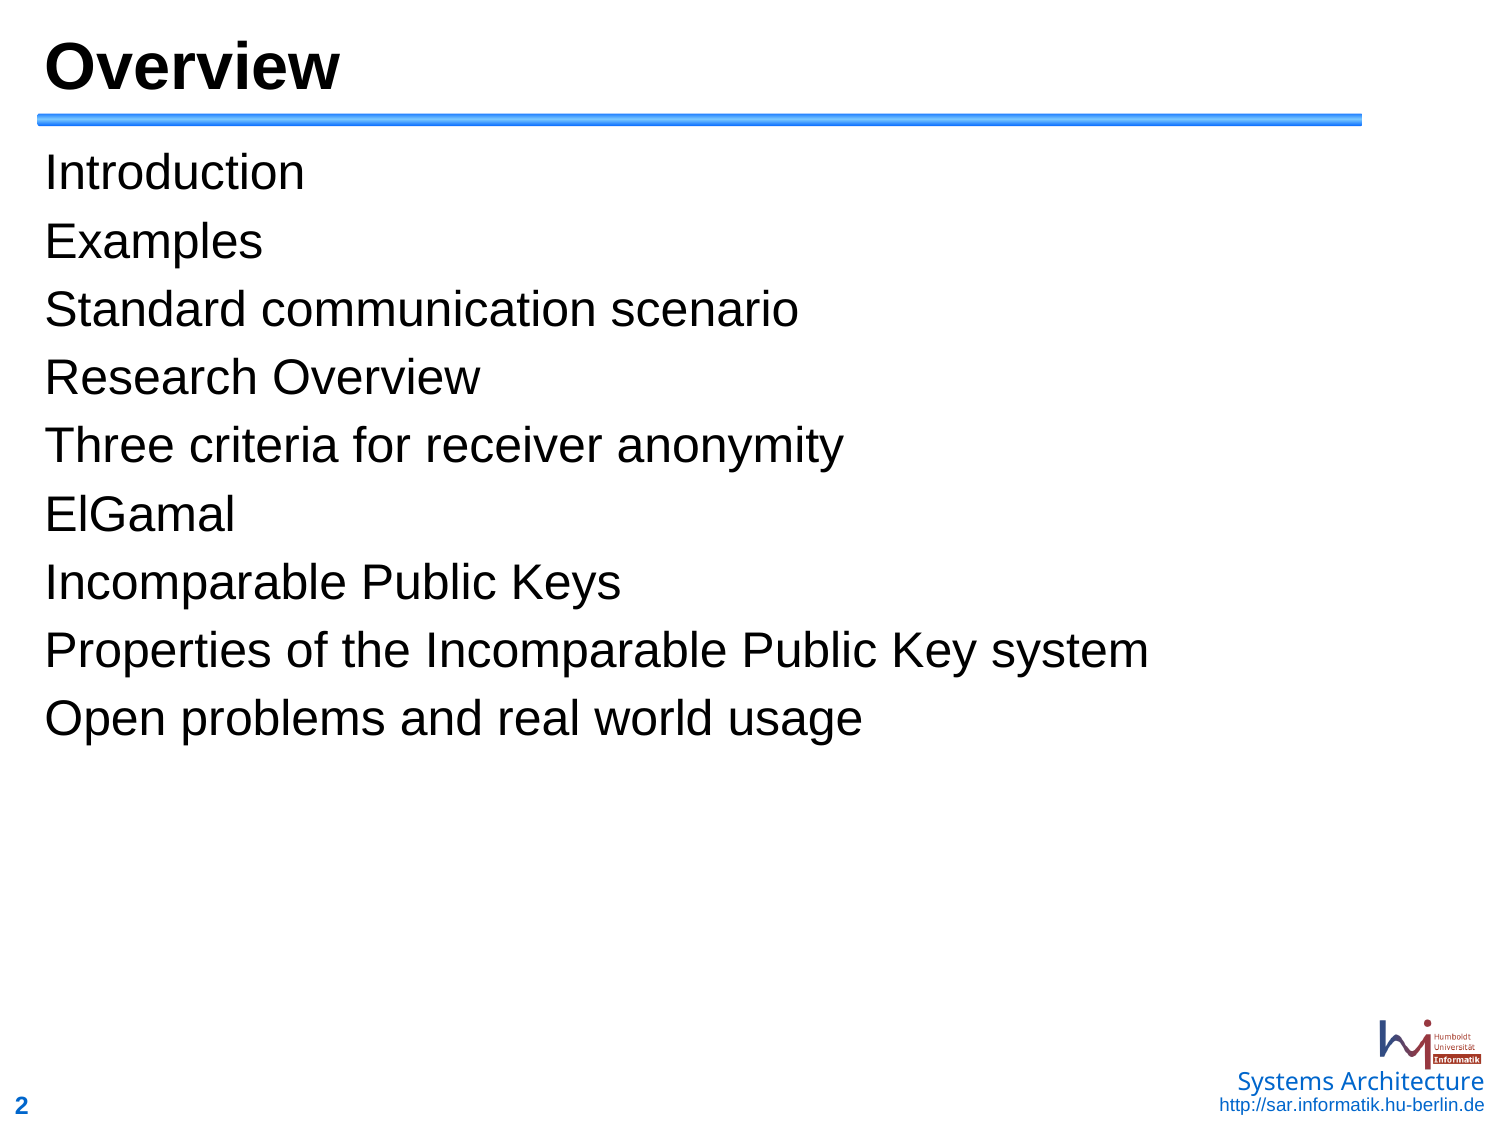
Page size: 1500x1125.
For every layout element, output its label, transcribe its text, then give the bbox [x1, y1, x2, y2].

picture [1376, 1059, 1483, 1071]
title Overview [29, 20, 1500, 114]
list Introduction Examples Standard communication scenario Research Overview Three criteria for receiver anonymity ElGamal Incomparable Public Keys Properties of the Incomparable Public Key system Open problems and real world usage [29, 137, 1500, 1059]
